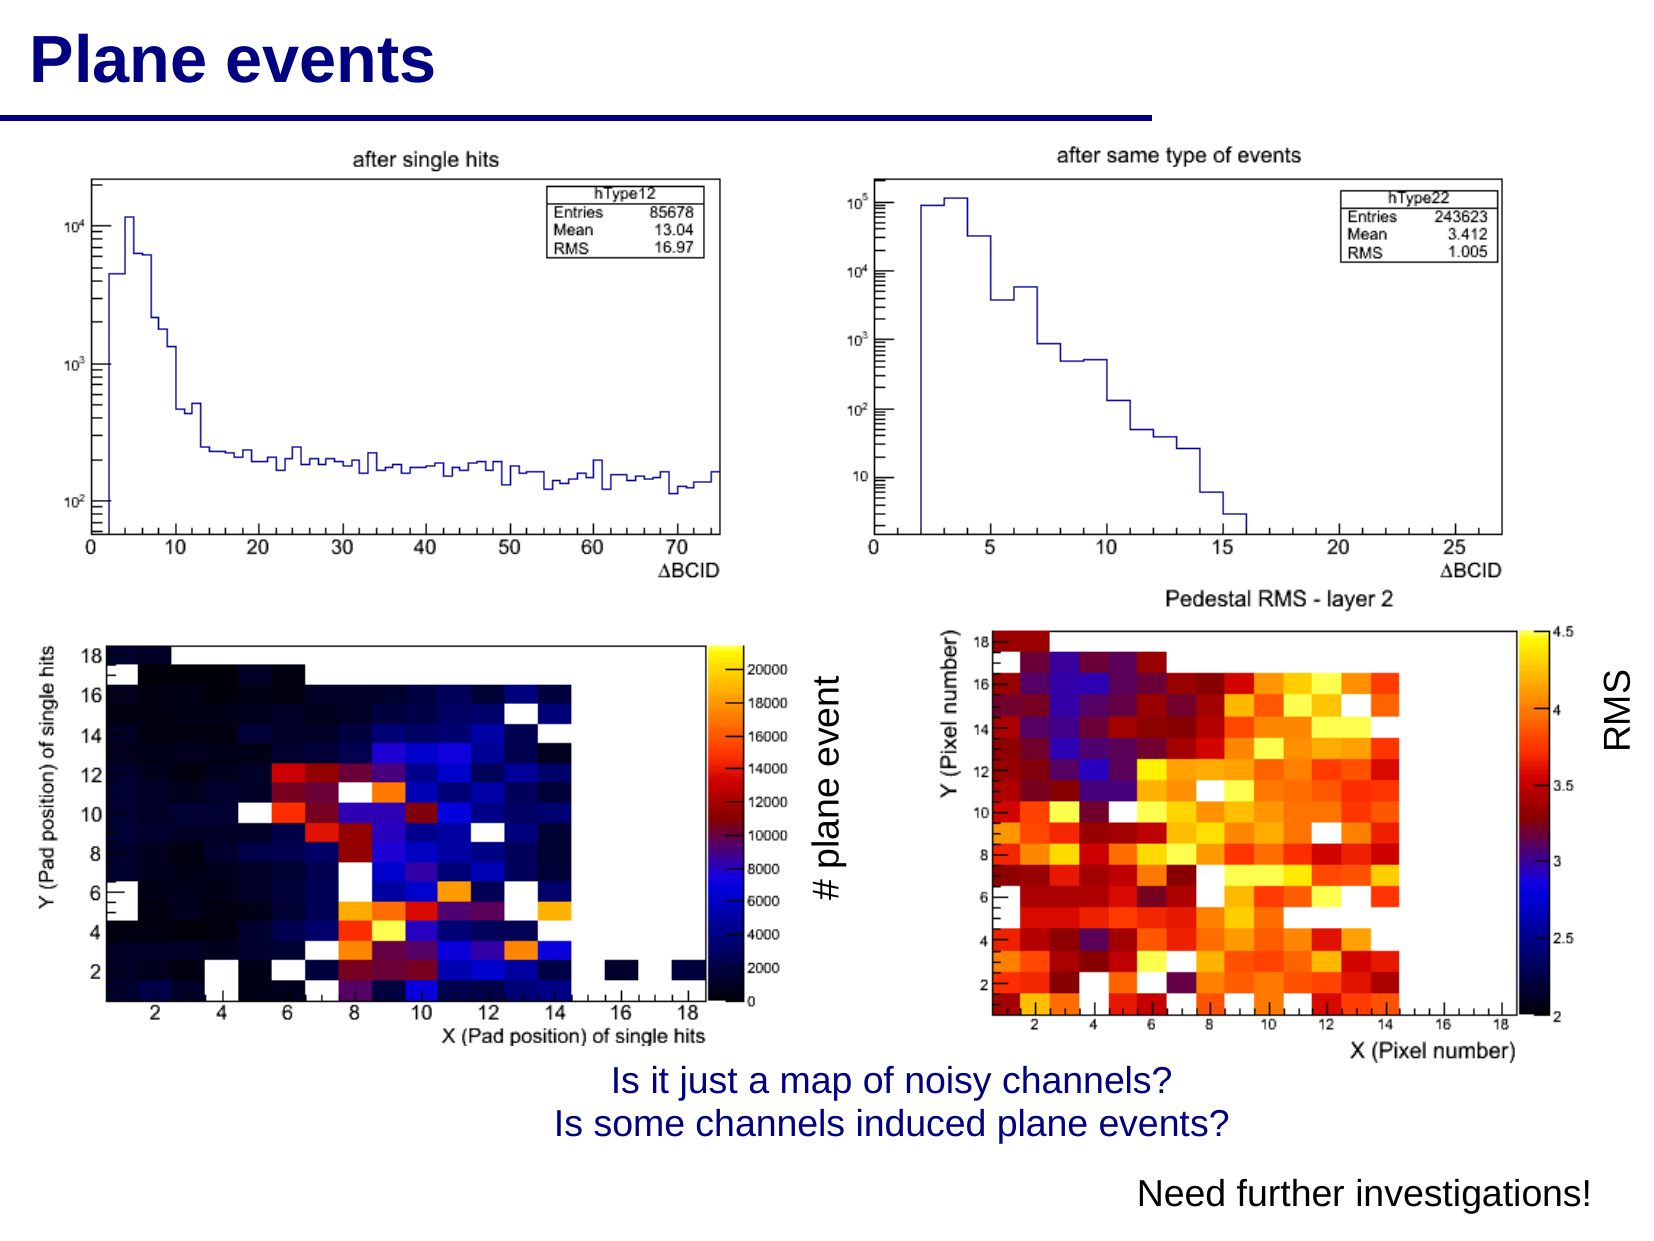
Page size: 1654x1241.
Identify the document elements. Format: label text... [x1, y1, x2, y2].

text_box RMS [1588, 620, 1646, 768]
picture [927, 584, 1584, 1063]
text_box # plane event [797, 649, 855, 916]
title Plane events [29, 0, 1625, 119]
picture [29, 602, 813, 1046]
text_box Is it just a map of noisy channels? Is some channels induced plane events? [419, 1052, 1365, 1152]
text_box Need further investigations! [1122, 1165, 1636, 1223]
picture [14, 135, 1580, 579]
